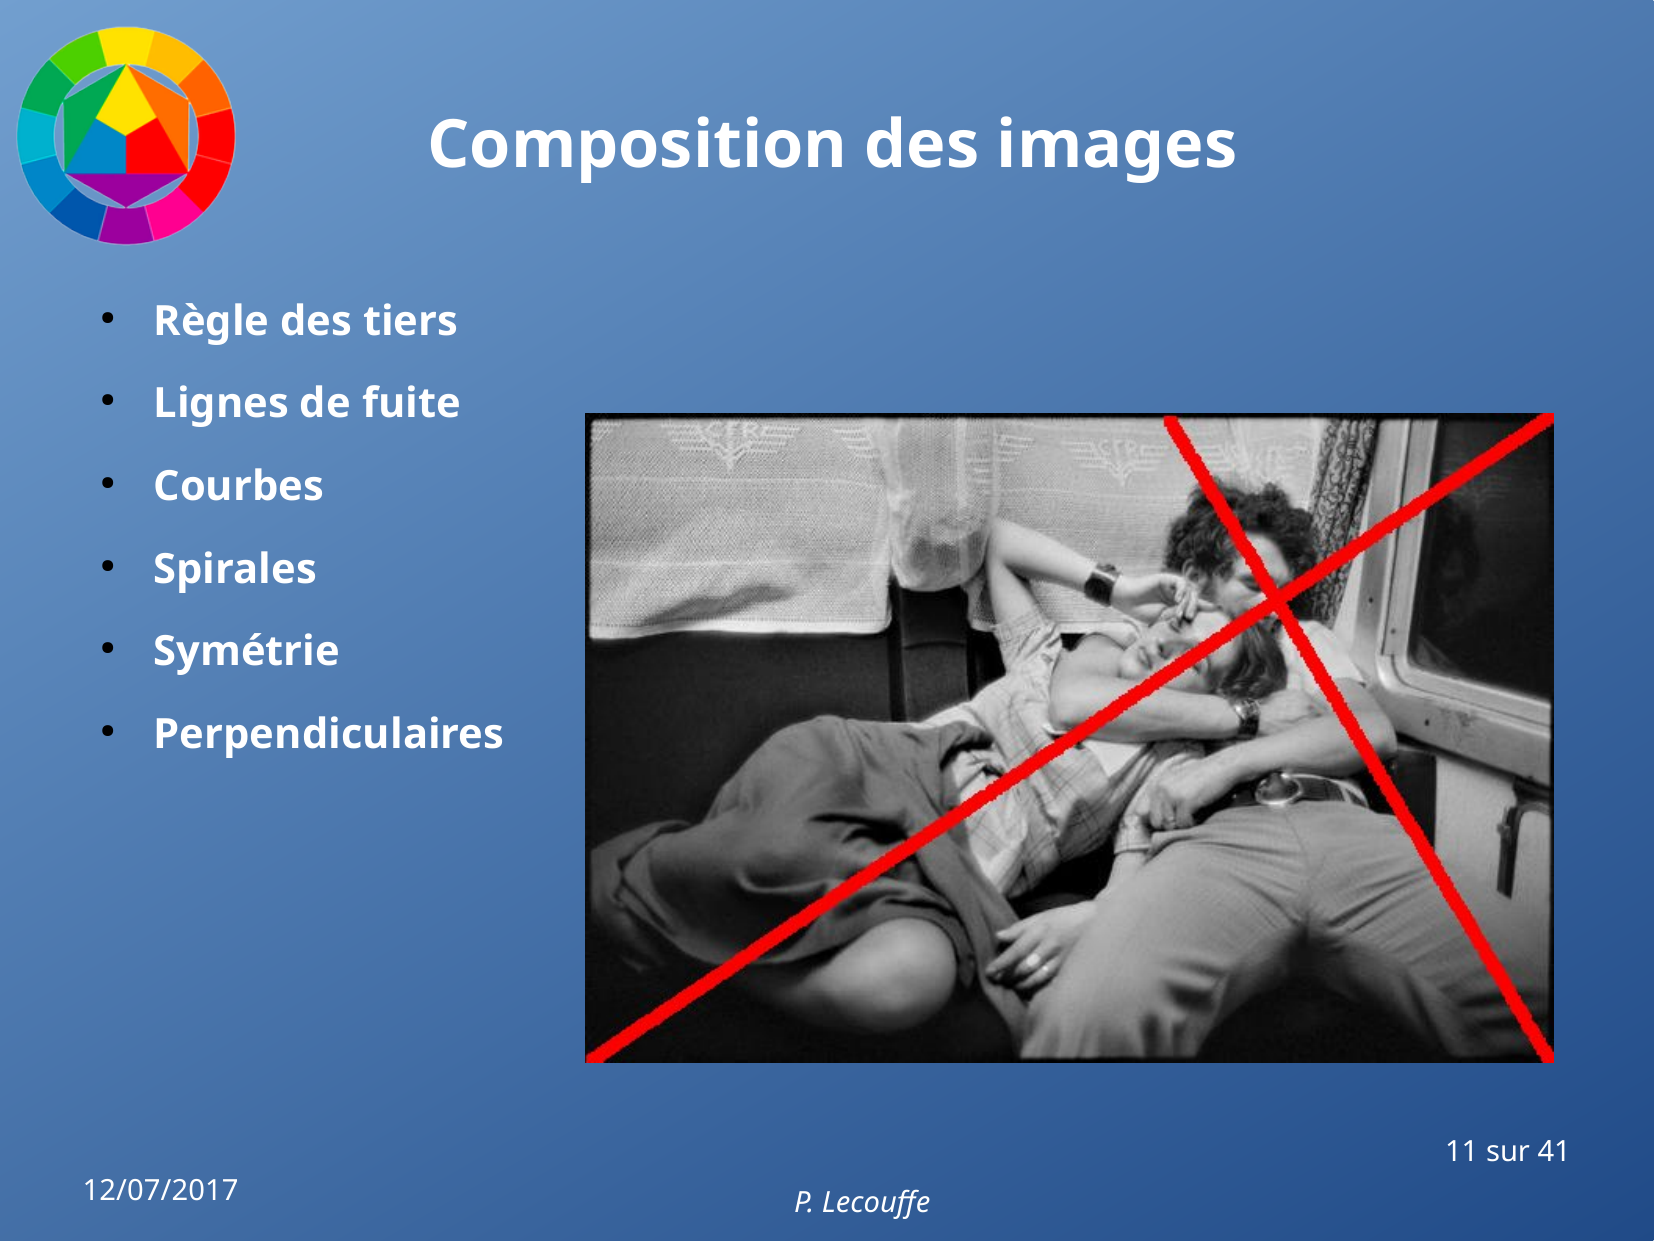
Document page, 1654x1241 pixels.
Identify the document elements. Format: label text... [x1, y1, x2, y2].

title Composition des images [236, 58, 1430, 225]
picture [585, 413, 1554, 1063]
picture [6, 22, 249, 252]
list Règle des tiers Lignes de fuite Courbes Spirales Symétrie Perpendiculaires [82, 290, 1571, 1058]
